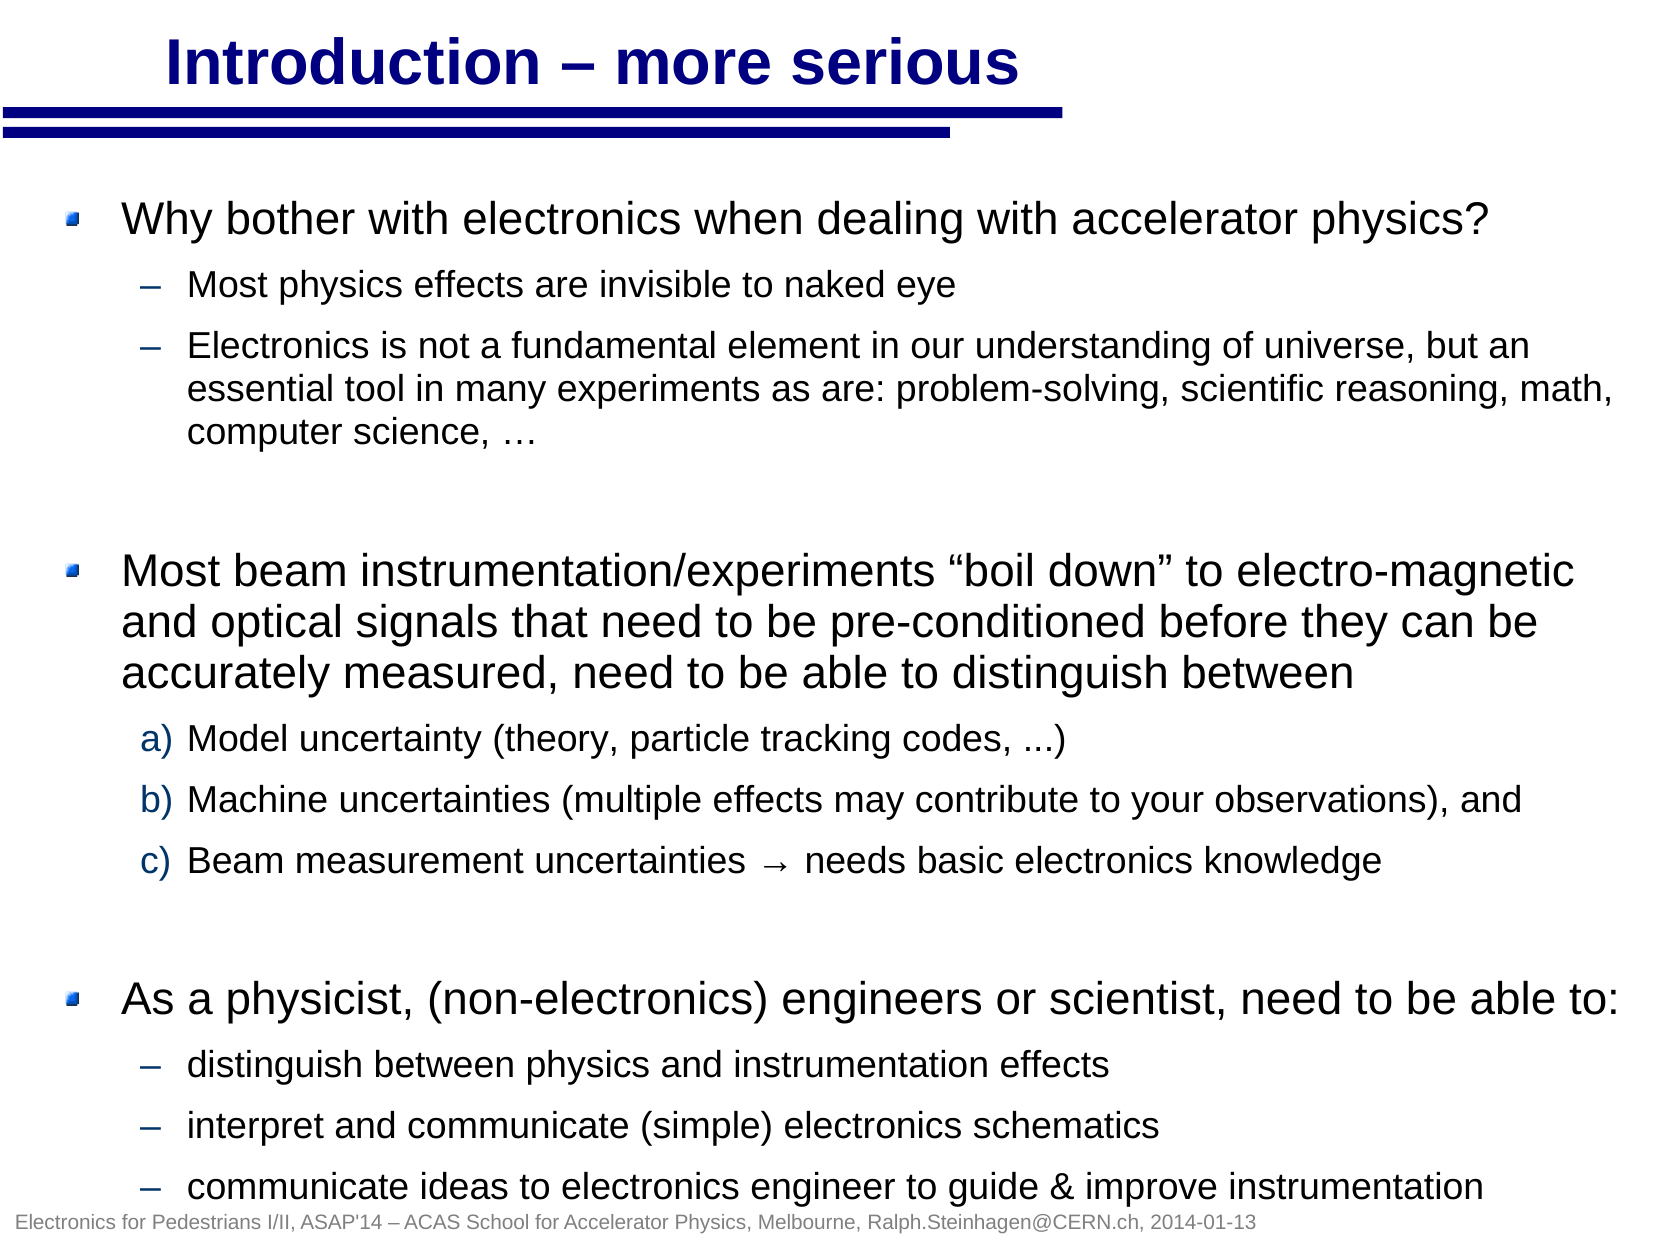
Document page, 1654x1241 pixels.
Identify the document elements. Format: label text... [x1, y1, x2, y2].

title Introduction – more serious [165, 0, 1323, 124]
list Why bother with electronics when dealing with accelerator physics? Most physics effects are invisible to naked eye Electronics is not a fundamental element in our understanding of universe, but an essential tool in many experiments as are: problem-solving, scientific reasoning, math, computer science, … Most beam instrumentation/experiments “boil down” to electro-magnetic and optical signals that need to be pre-conditioned before they can be accurately measured, need to be able to distinguish between Model uncertainty (theory, particle tracking codes, ...) Machine uncertainties (multiple effects may contribute to your observations), and Beam measurement uncertainties → needs basic electronics knowledge As a physicist, (non-electronics) engineers or scientist, need to be able to: distinguish between physics and instrumentation effects interpret and communicate (simple) electronics schematics communicate ideas to electronics engineer to guide & improve instrumentation [65, 192, 1628, 1208]
